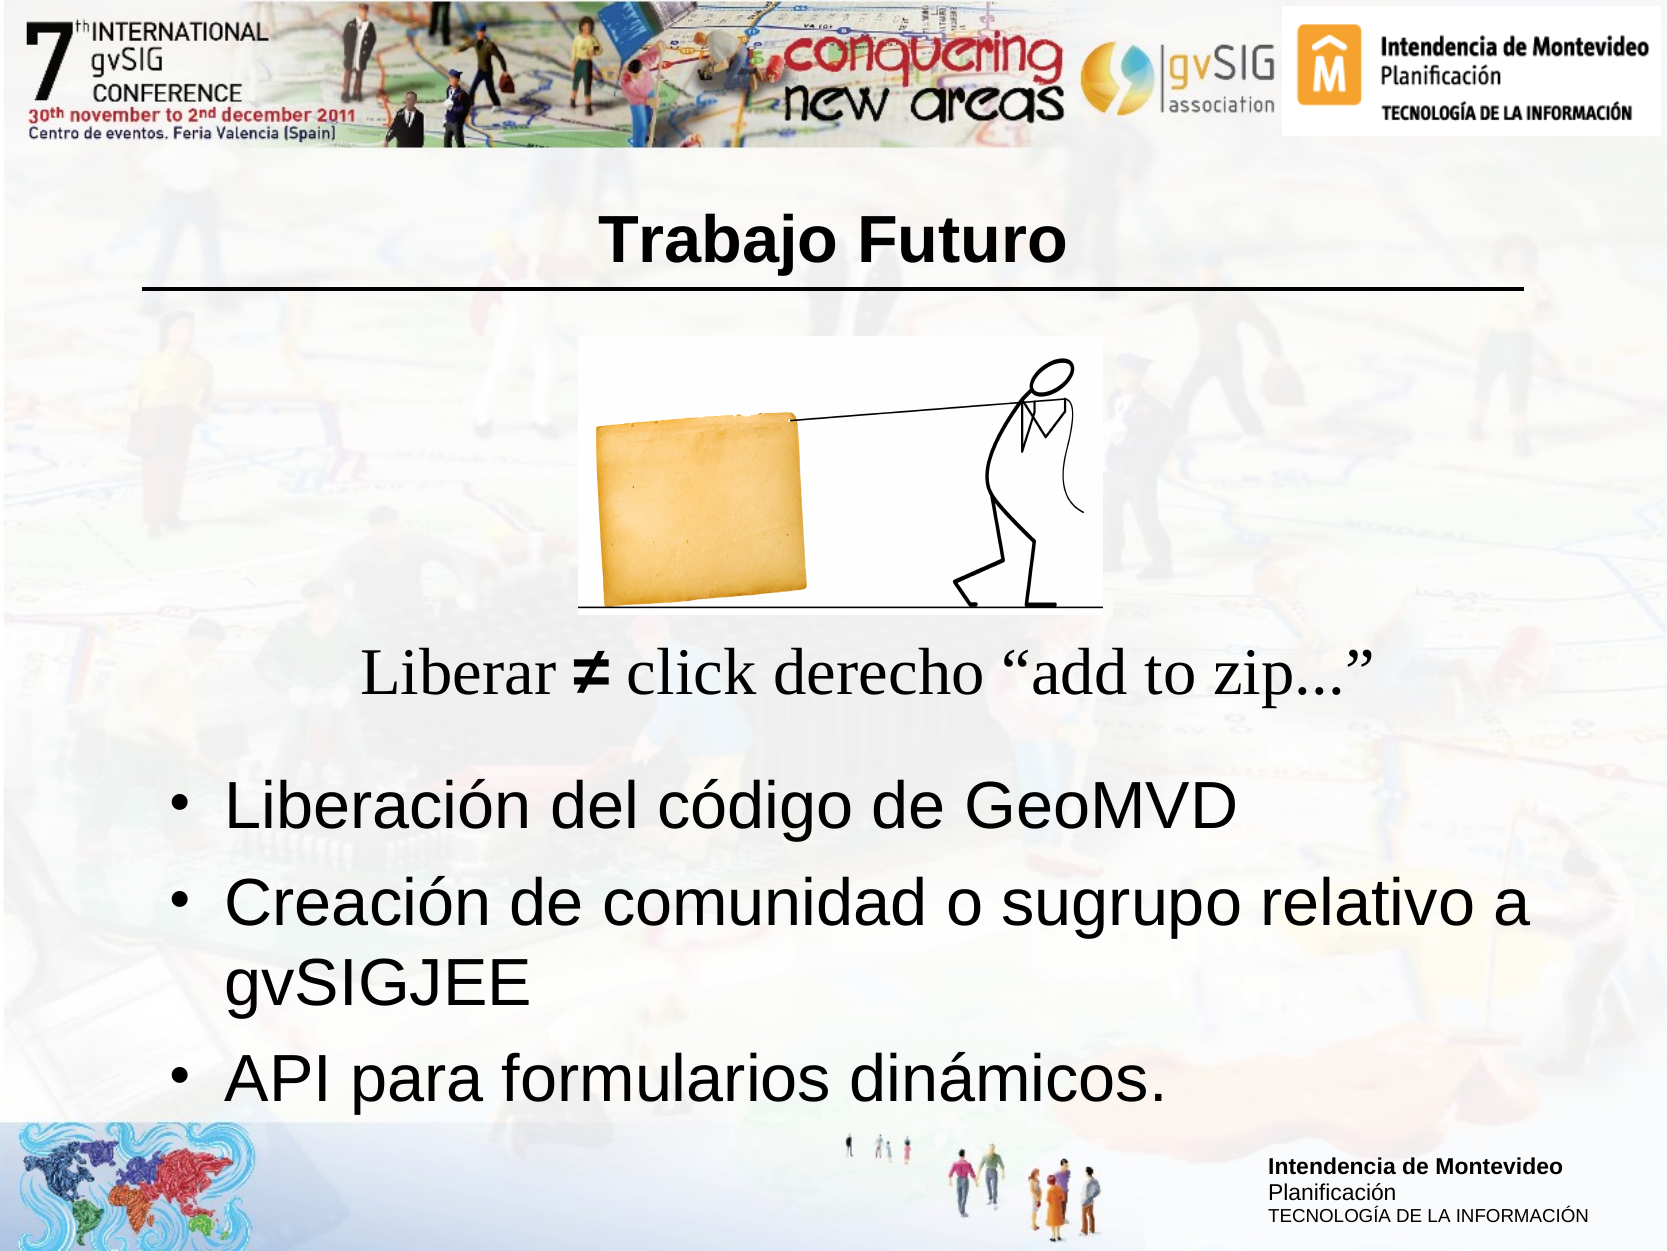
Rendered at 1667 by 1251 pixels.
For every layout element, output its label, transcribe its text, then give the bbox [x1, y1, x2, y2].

picture [0, 0, 1667, 1251]
list Liberación del código de GeoMVD Creación de comunidad o sugrupo relativo a gvSIGJEE API para formularios dinámicos. [153, 367, 1571, 620]
list Liberación del código de GeoMVD Creación de comunidad o sugrupo relativo a gvSIGJEE API para formularios dinámicos. [153, 721, 1571, 1193]
title Trabajo Futuro [124, 188, 1542, 284]
list Liberar ≠ click derecho “add to zip...” [129, 620, 1607, 721]
